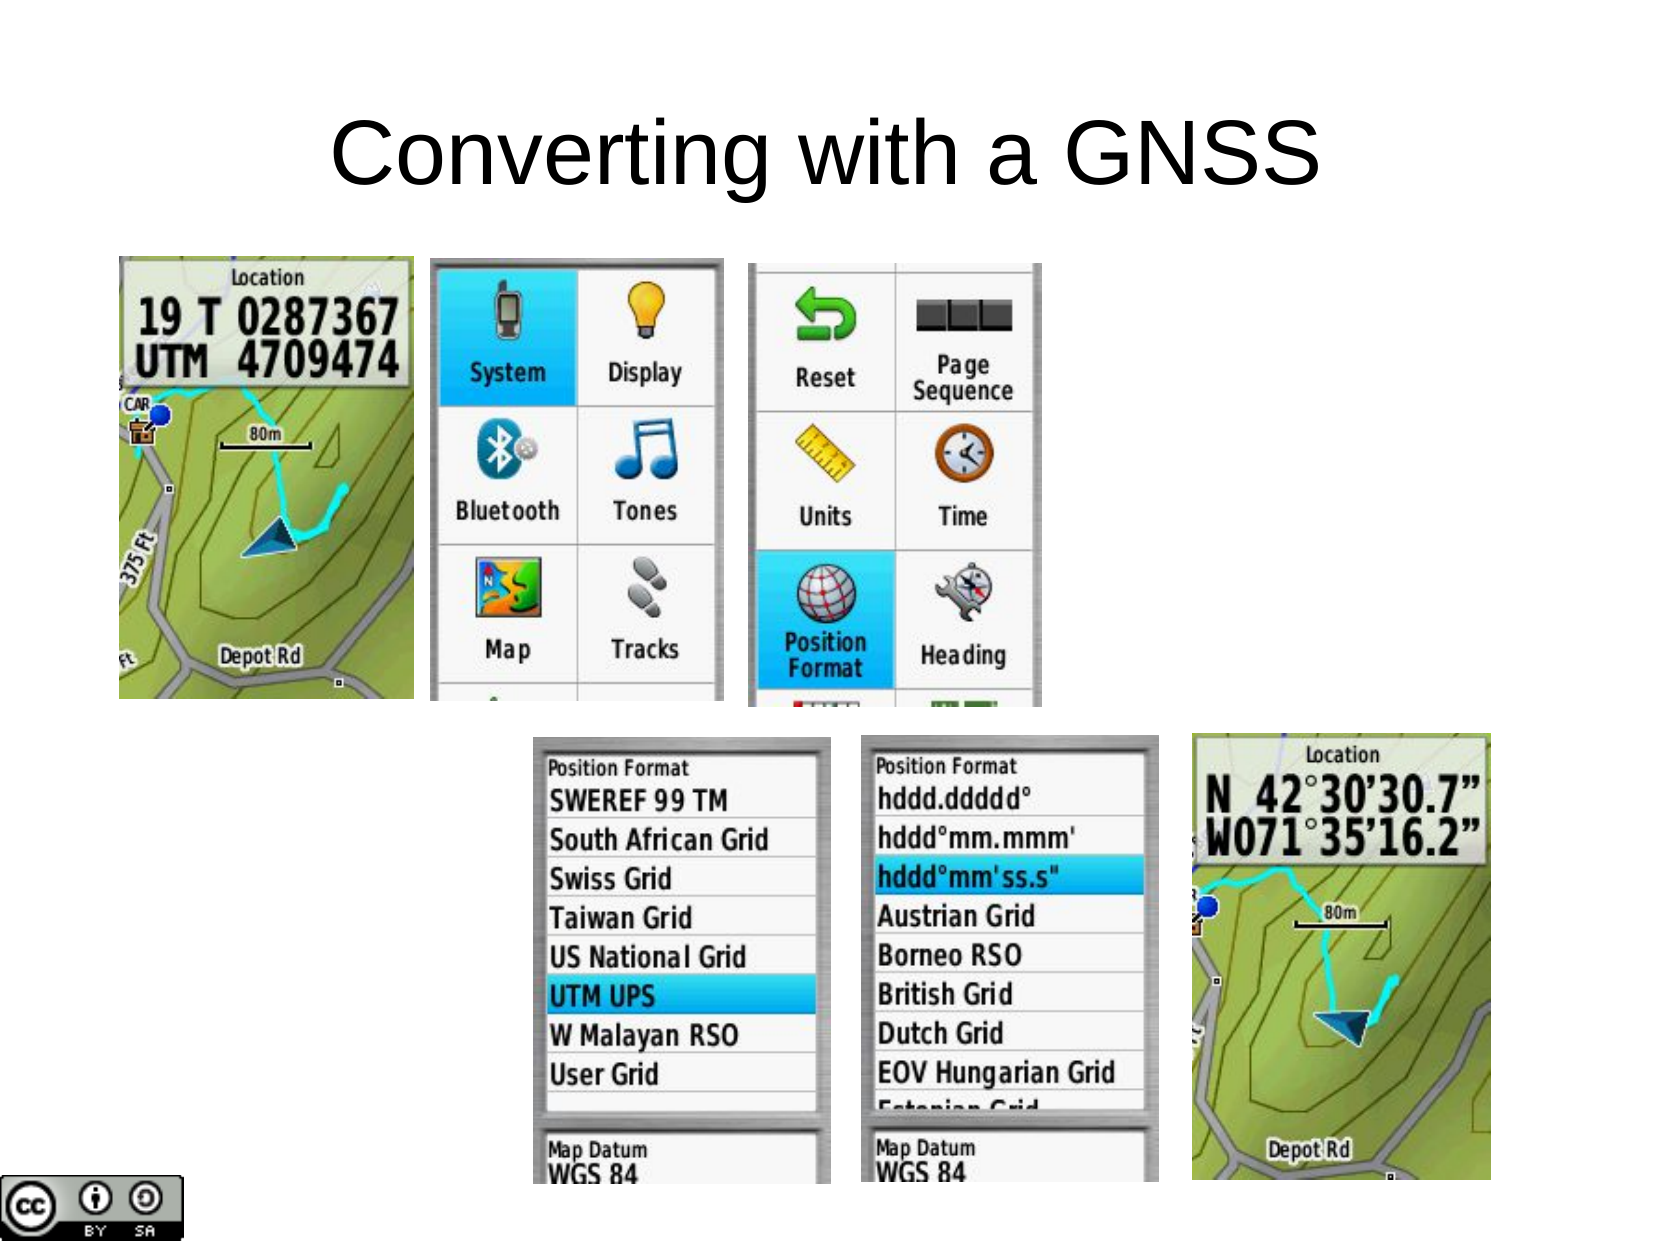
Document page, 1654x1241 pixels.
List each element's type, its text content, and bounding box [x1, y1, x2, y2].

picture [430, 258, 724, 701]
title Converting with a GNSS [82, 49, 1571, 257]
picture [0, 1175, 184, 1241]
picture [533, 737, 831, 1184]
picture [1192, 733, 1491, 1180]
picture [748, 263, 1042, 707]
picture [861, 735, 1159, 1182]
picture [119, 256, 414, 699]
